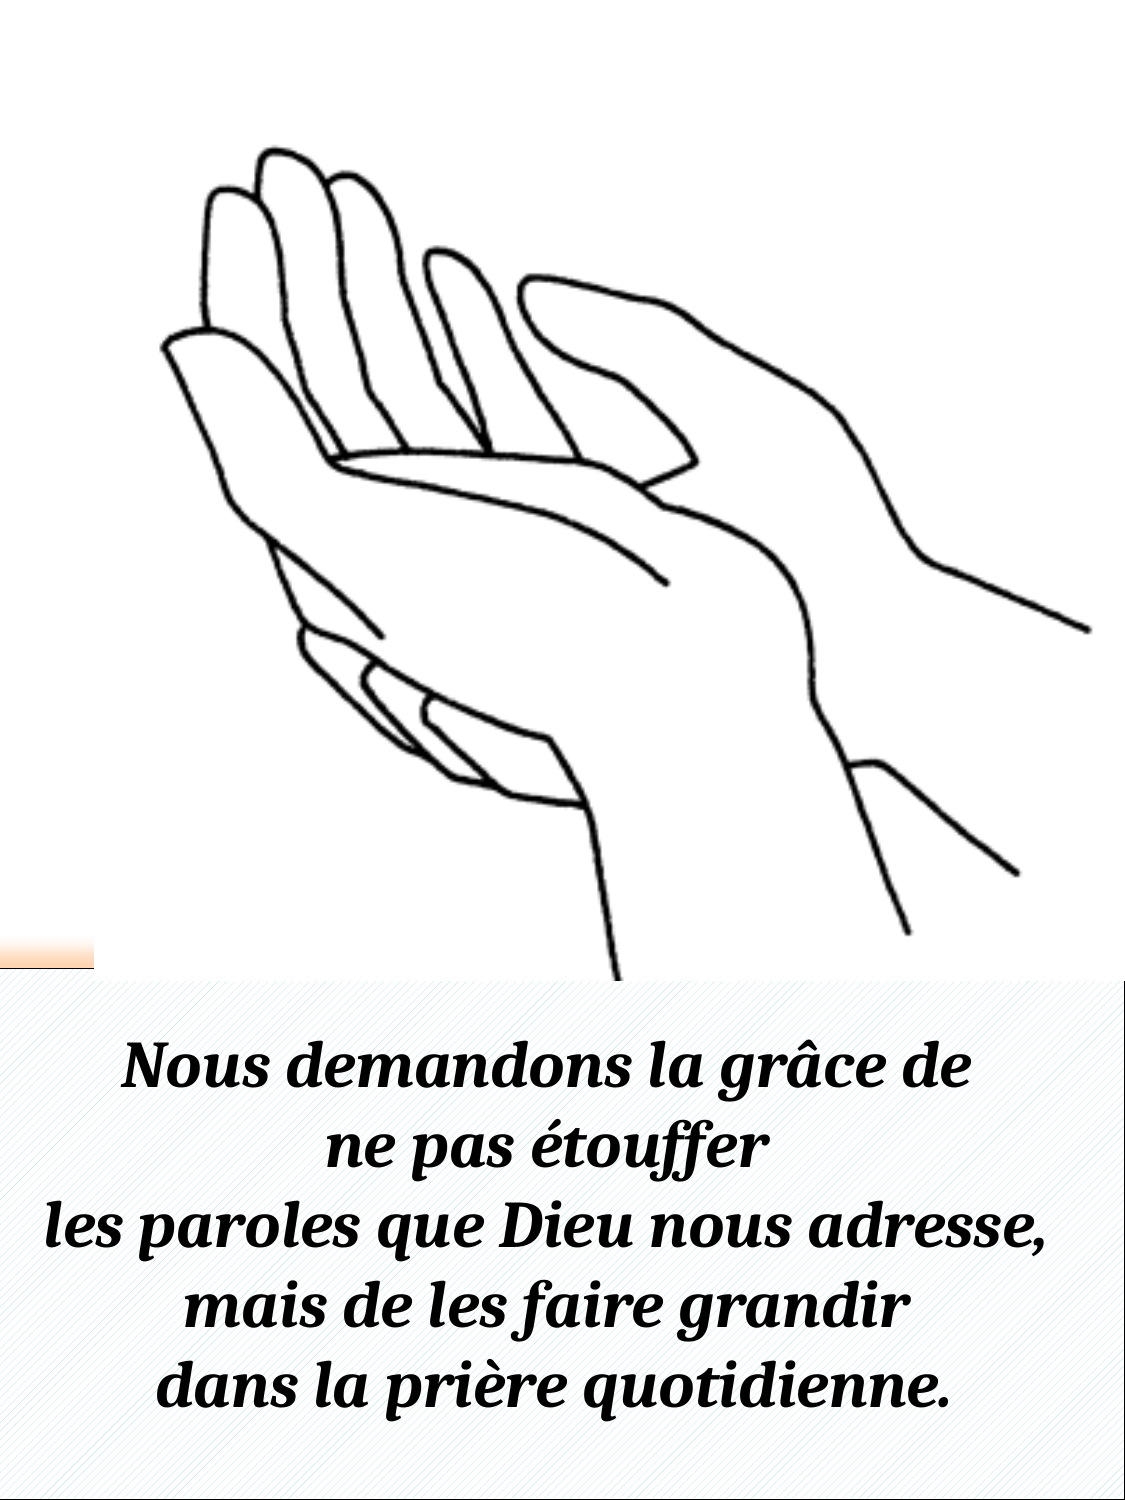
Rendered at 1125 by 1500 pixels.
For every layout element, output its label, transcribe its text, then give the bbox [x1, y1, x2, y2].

text_box Nous demandons la grâce de ne pas étouffer les paroles que Dieu nous adresse, mais de les faire grandir dans la prière quotidienne. [0, 968, 1125, 1500]
picture [94, 82, 1125, 981]
